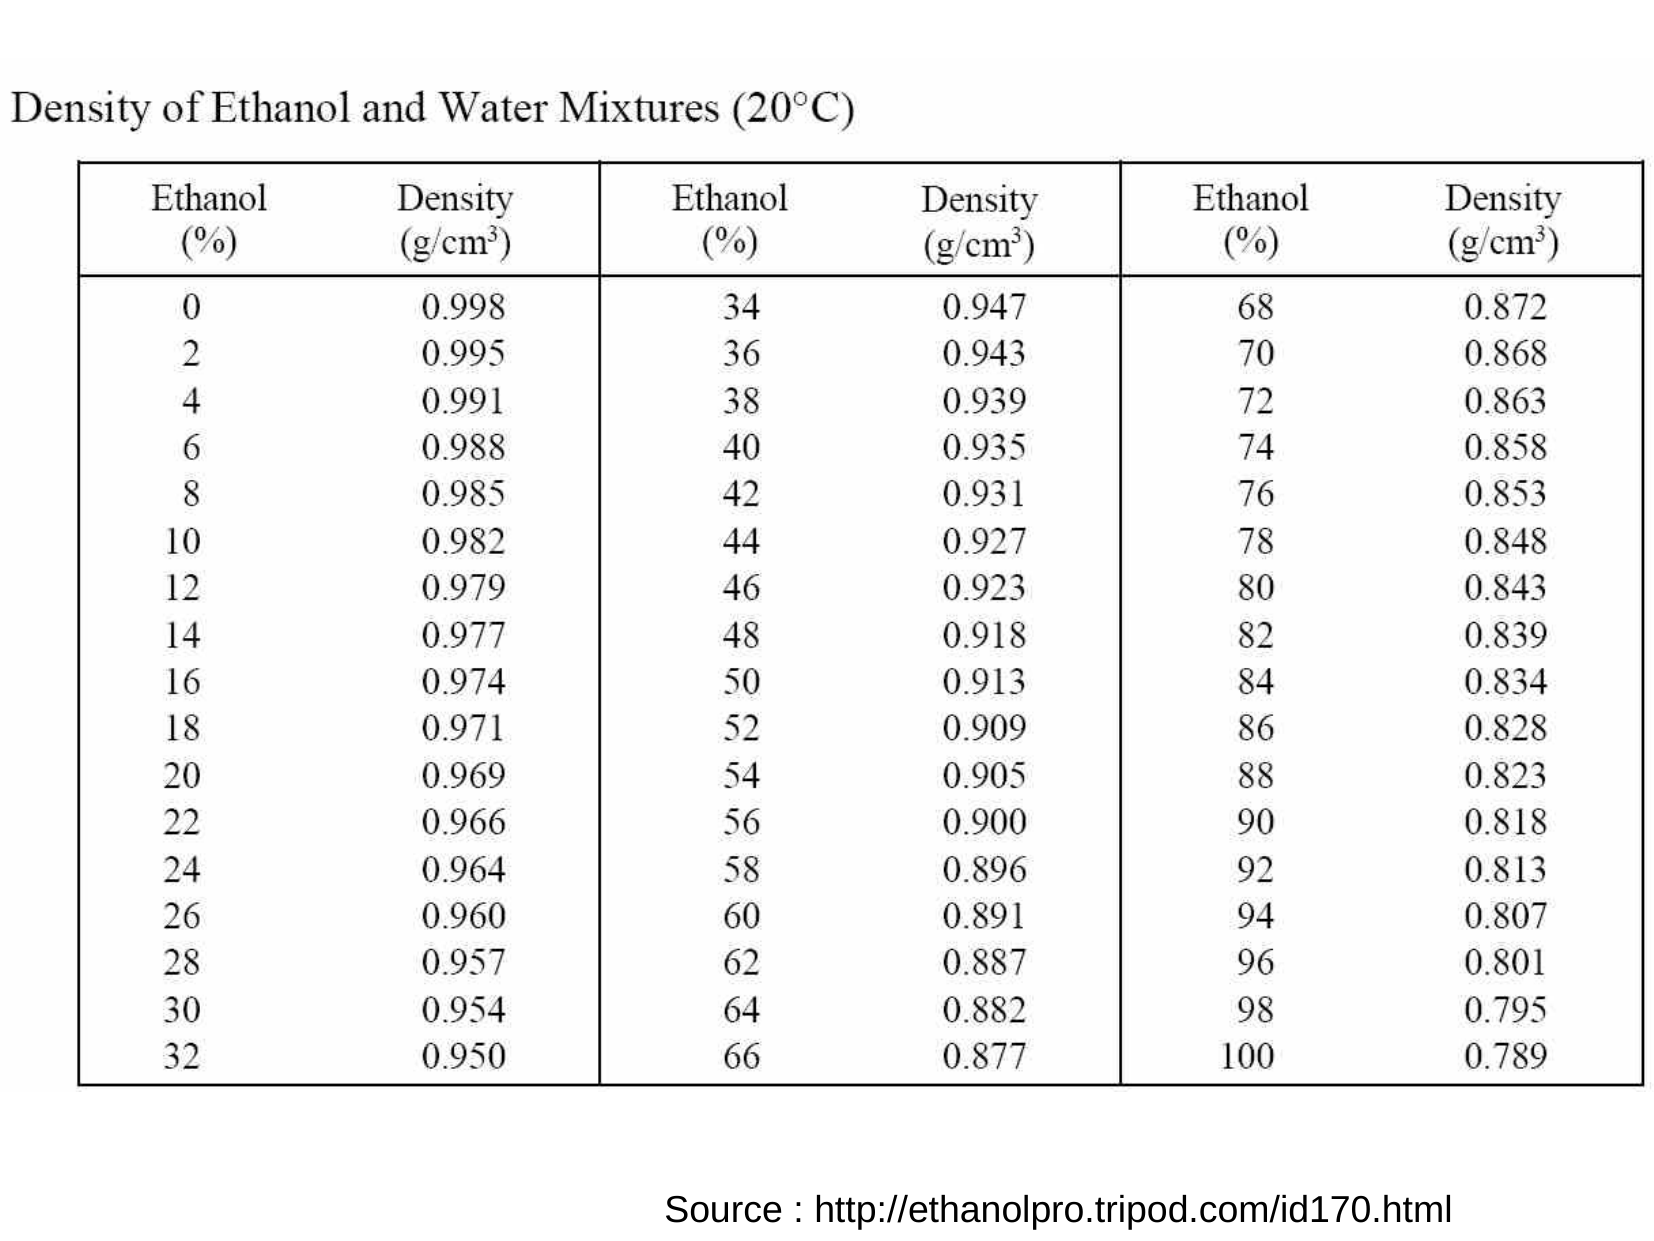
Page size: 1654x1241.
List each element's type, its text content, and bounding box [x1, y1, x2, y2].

text_box Source : http://ethanolpro.tripod.com/id170.html [649, 1181, 1654, 1238]
picture [0, 58, 1654, 1092]
